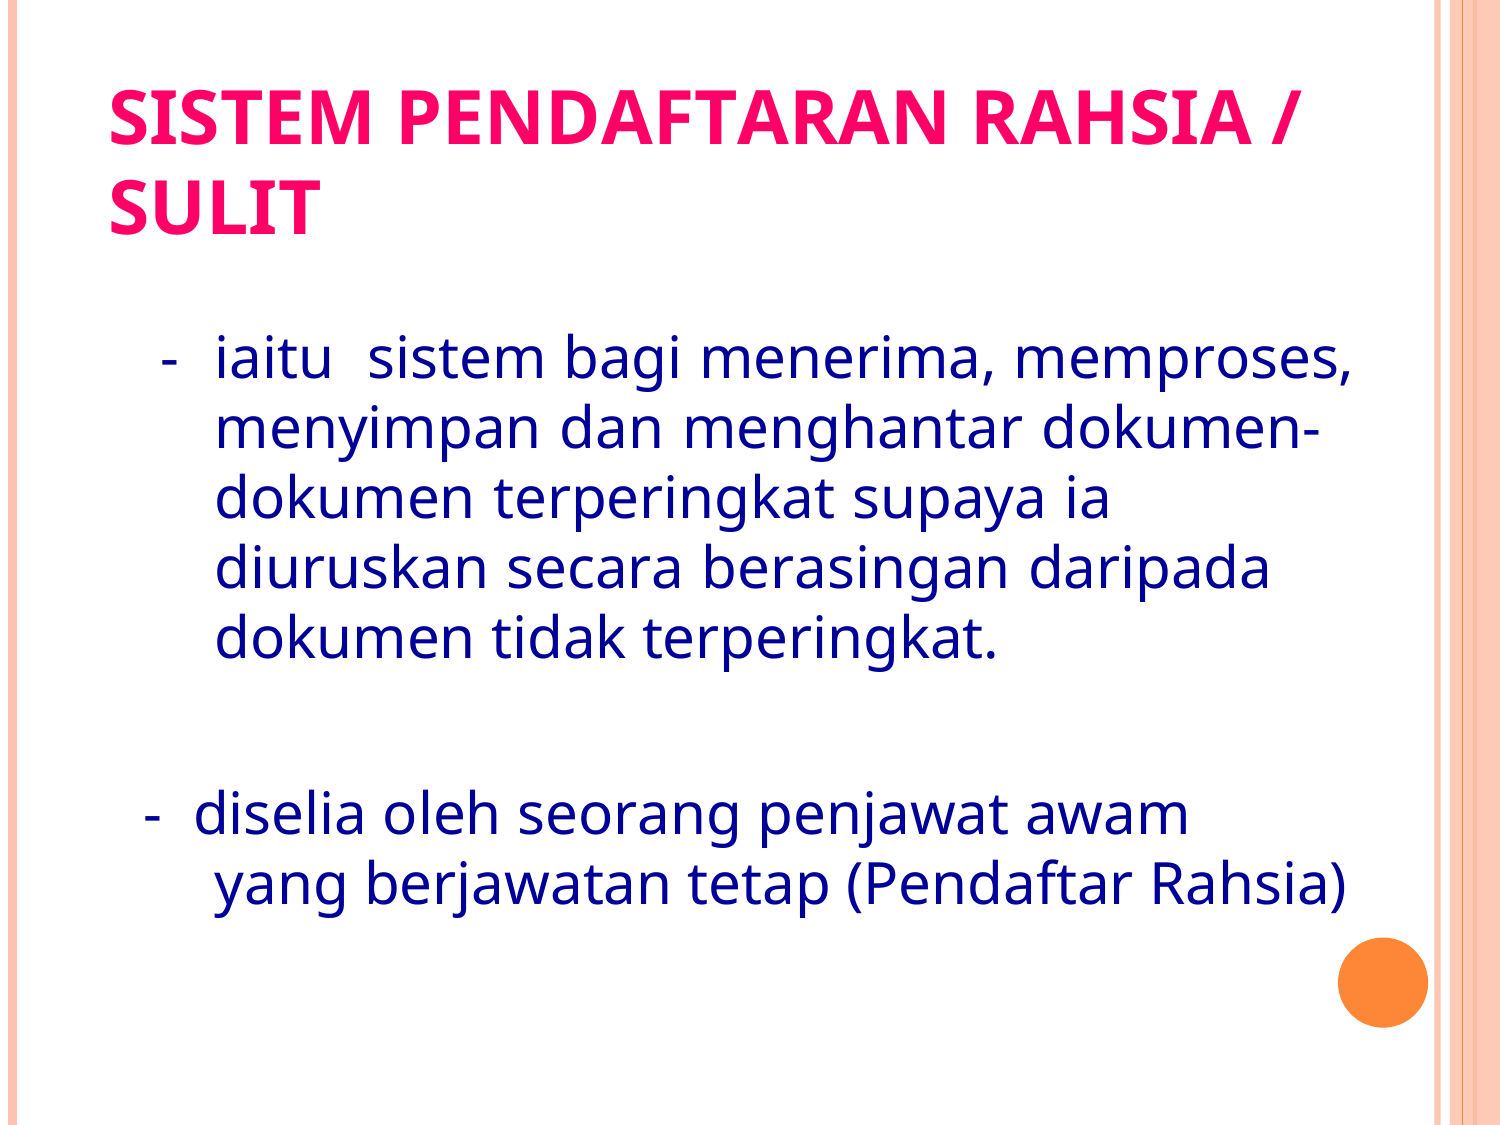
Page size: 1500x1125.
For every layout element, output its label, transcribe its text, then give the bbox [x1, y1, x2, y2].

text_box - iaitu sistem bagi menerima, memproses, menyimpan dan menghantar dokumen- dokumen terperingkat supaya ia diuruskan secara berasingan daripada dokumen tidak terperingkat. - diselia oleh seorang penjawat awam yang berjawatan tetap (Pendaftar Rahsia) [49, 312, 1438, 1031]
text_box SISTEM PENDAFTARAN RAHSIA / SULIT [93, 62, 1450, 258]
